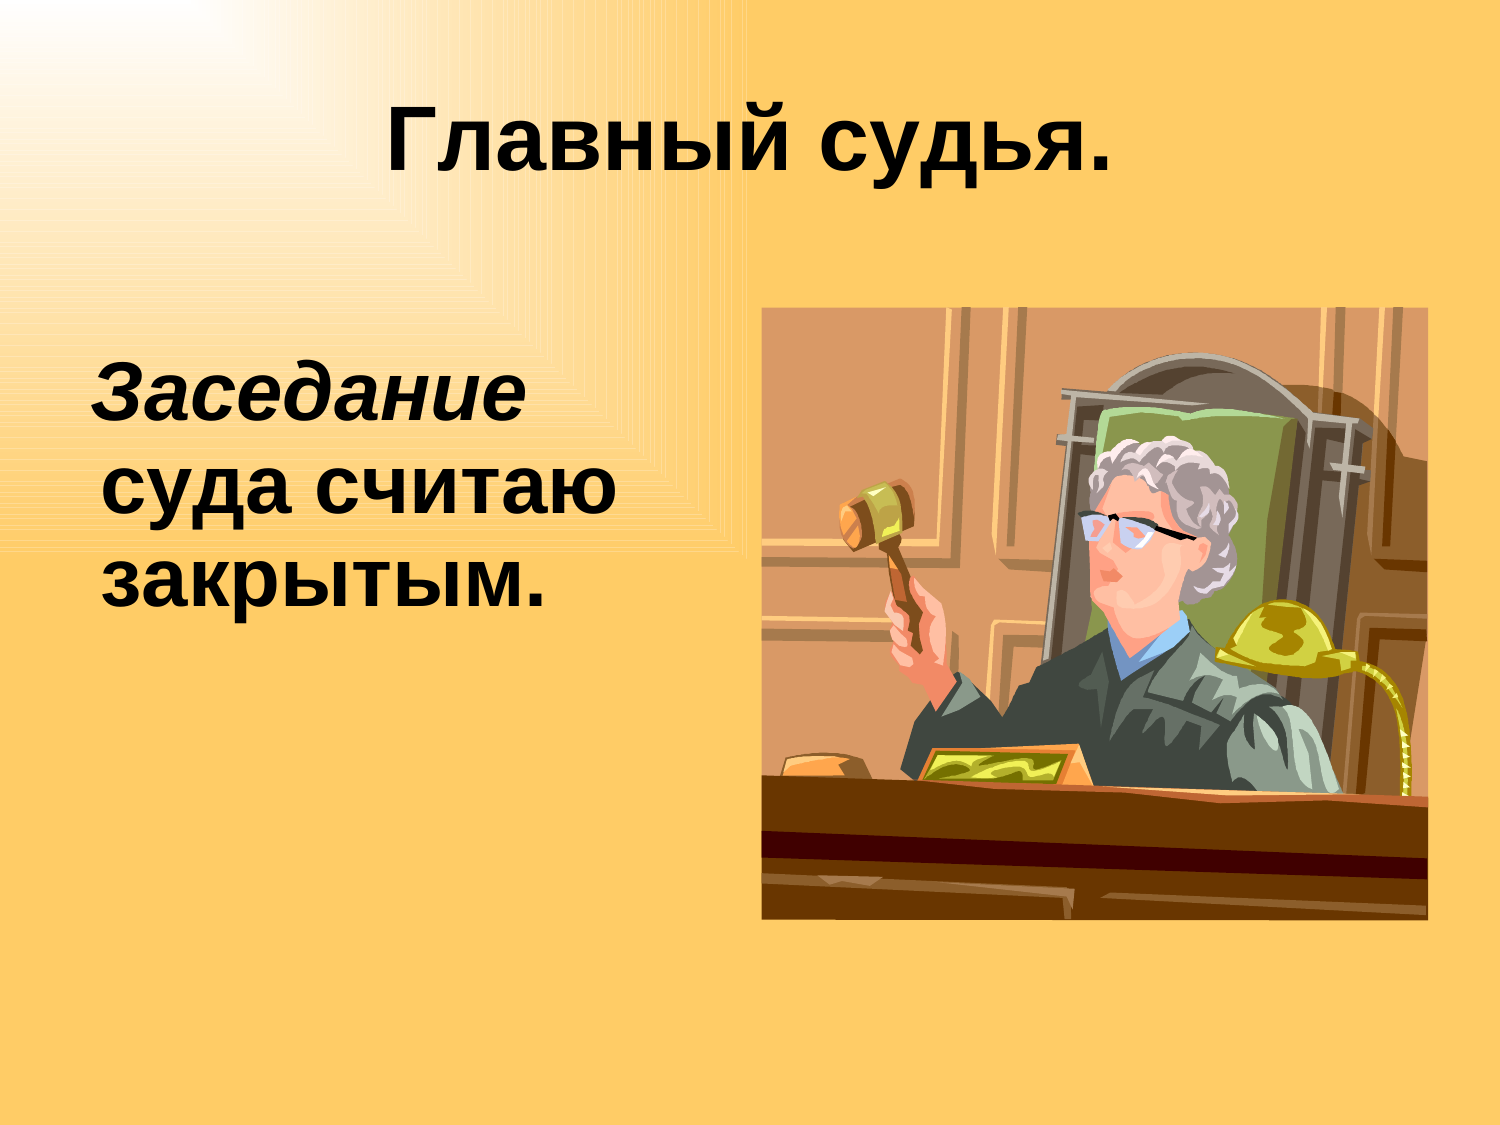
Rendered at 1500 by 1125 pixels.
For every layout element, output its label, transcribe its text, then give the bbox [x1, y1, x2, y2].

title Главный судья. [75, 45, 1426, 233]
list Заседание суда считаю закрытым. [29, 337, 726, 780]
picture [761, 302, 1436, 929]
